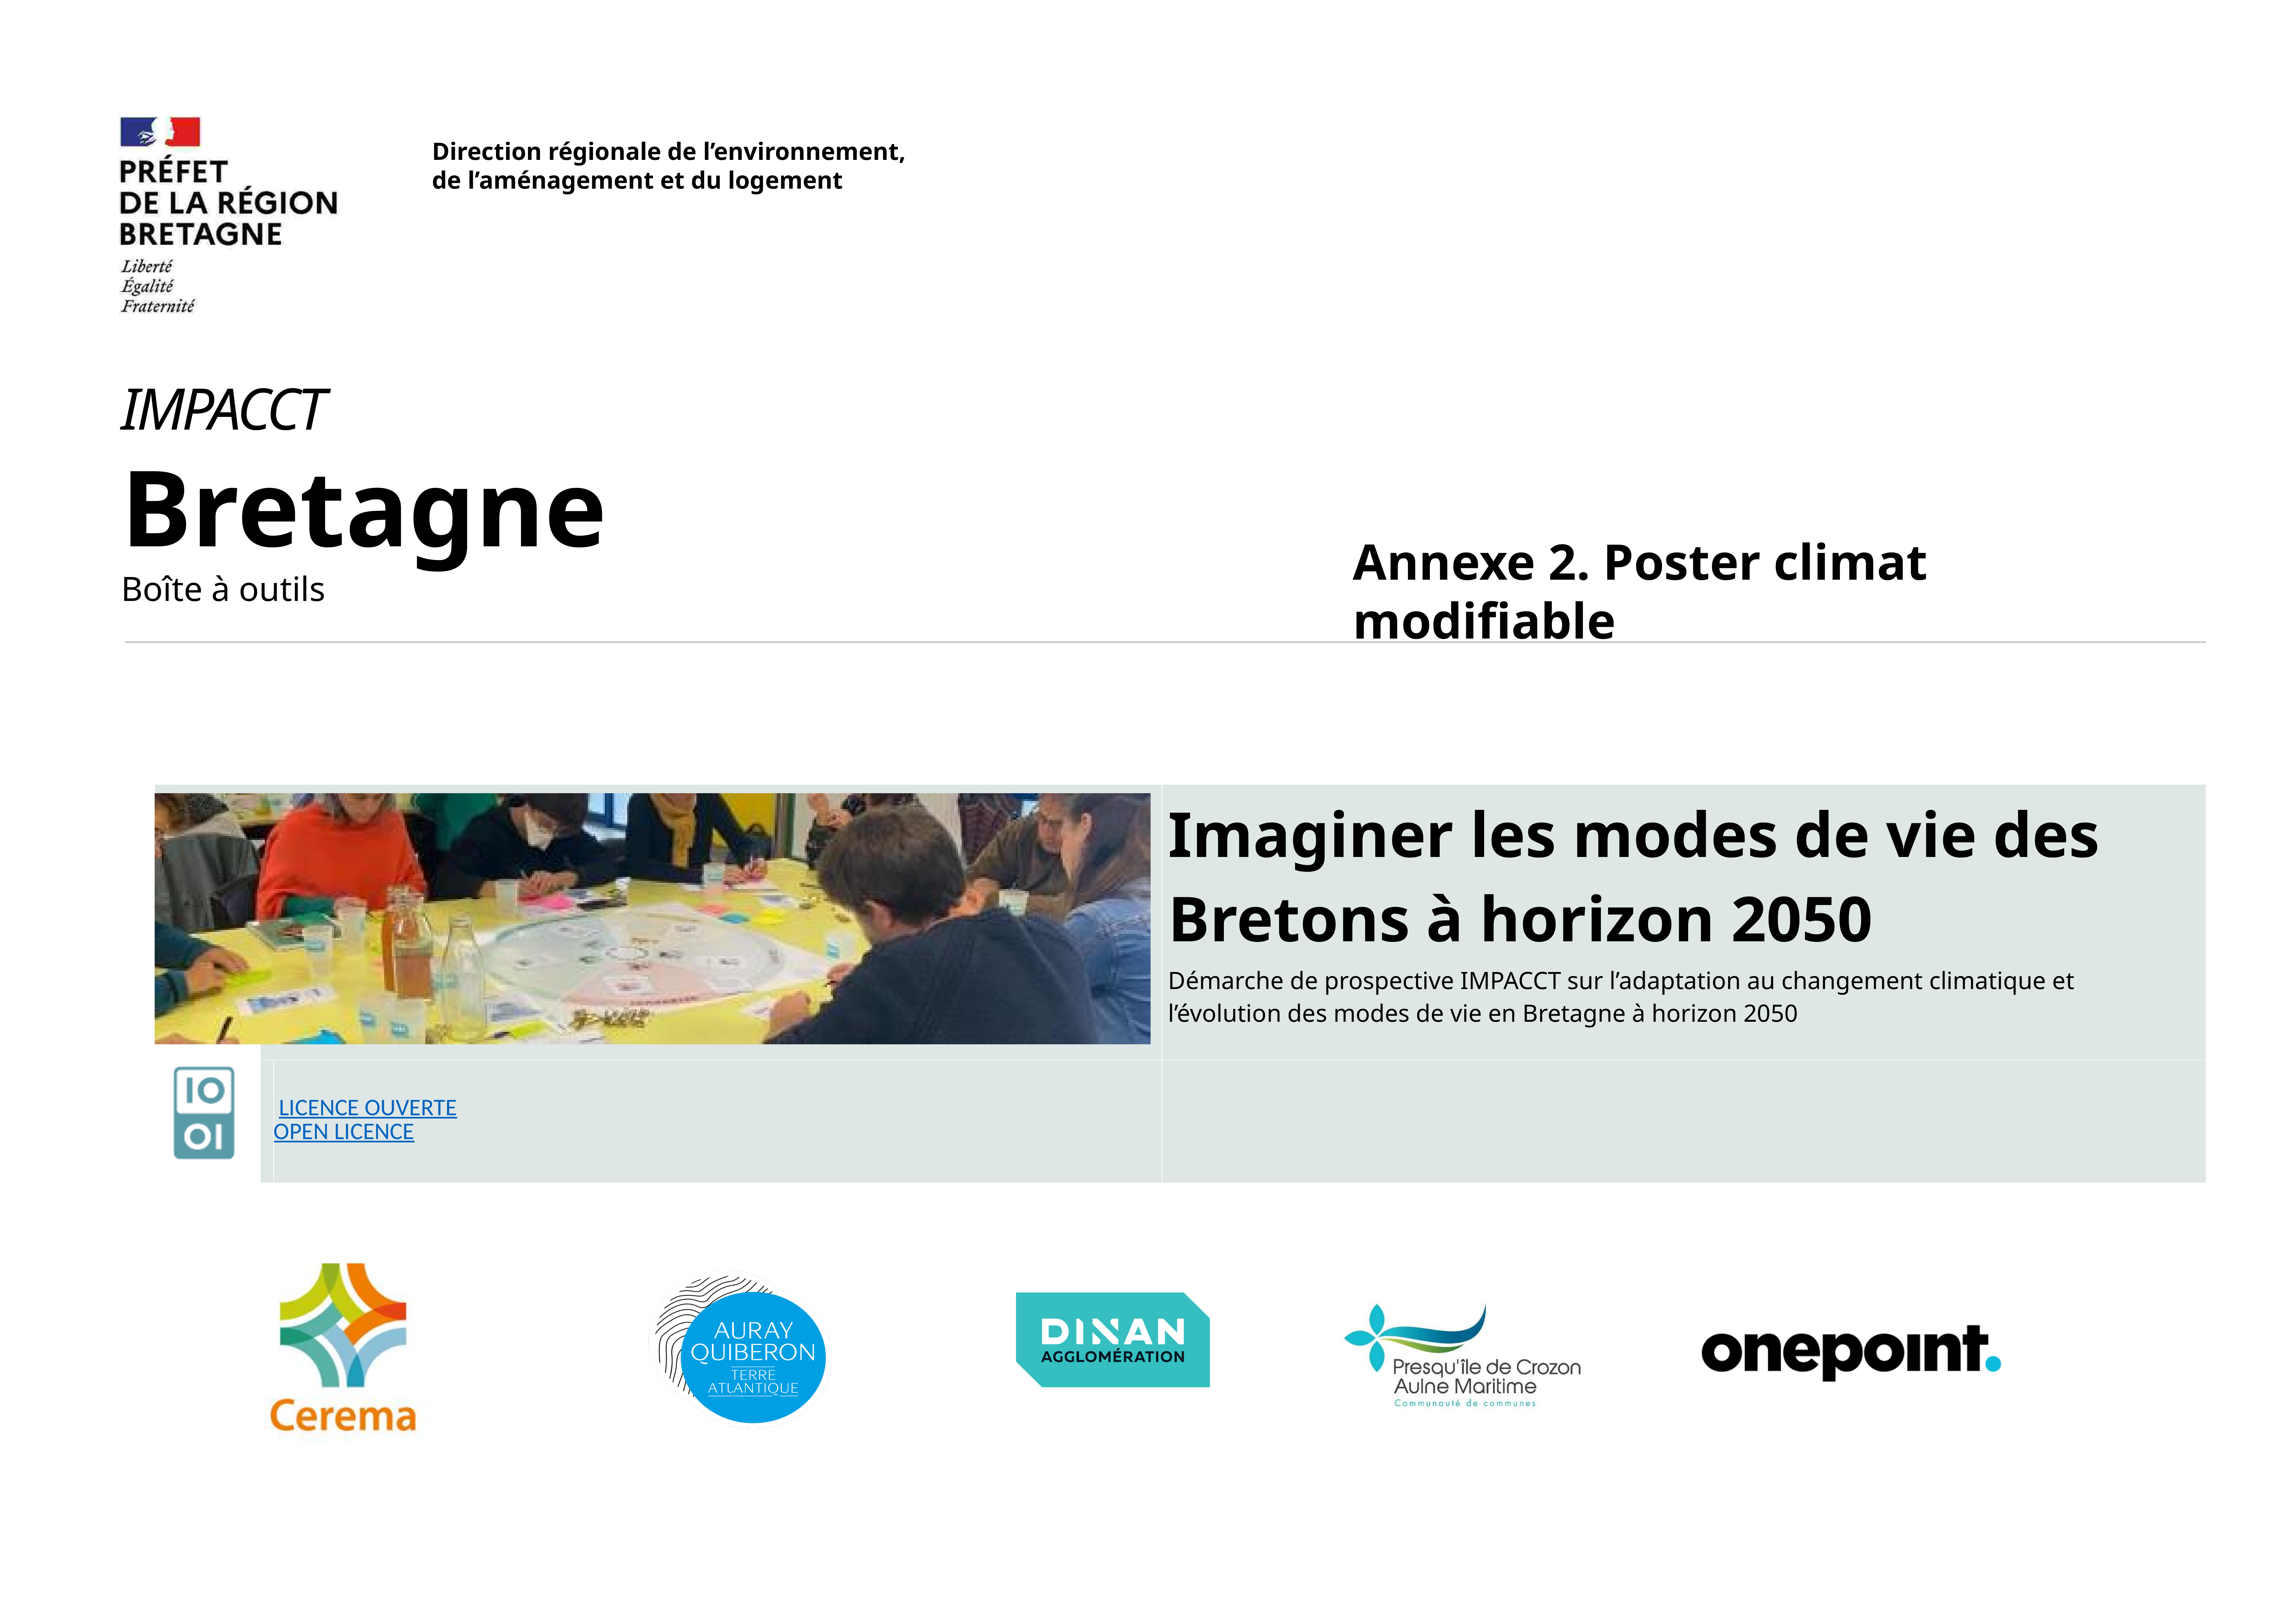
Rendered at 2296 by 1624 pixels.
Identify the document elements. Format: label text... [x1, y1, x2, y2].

picture [148, 793, 1151, 1186]
picture [92, 89, 365, 340]
picture [155, 1257, 2130, 1479]
table_cell [261, 1060, 273, 1183]
text_box IMPACCT Bretagne Boîte à outils [116, 370, 1264, 610]
text_box Direction régionale de l’environnement, de l’aménagement et du logement [415, 127, 930, 202]
table_header [155, 785, 1161, 1060]
table_header Imaginer les modes de vie des Bretons à horizon 2050 Démarche de prospective IMPACCT sur l’adaptation au changement climatique et l’évolution des modes de vie en Bretagne à horizon 2050 [1162, 785, 2206, 1060]
text_box Annexe 2. Poster climat modifiable [1348, 528, 2206, 651]
table_cell [1162, 1060, 2206, 1183]
table_cell LICENCE OUVERTE OPEN LICENCE [274, 1060, 1161, 1183]
